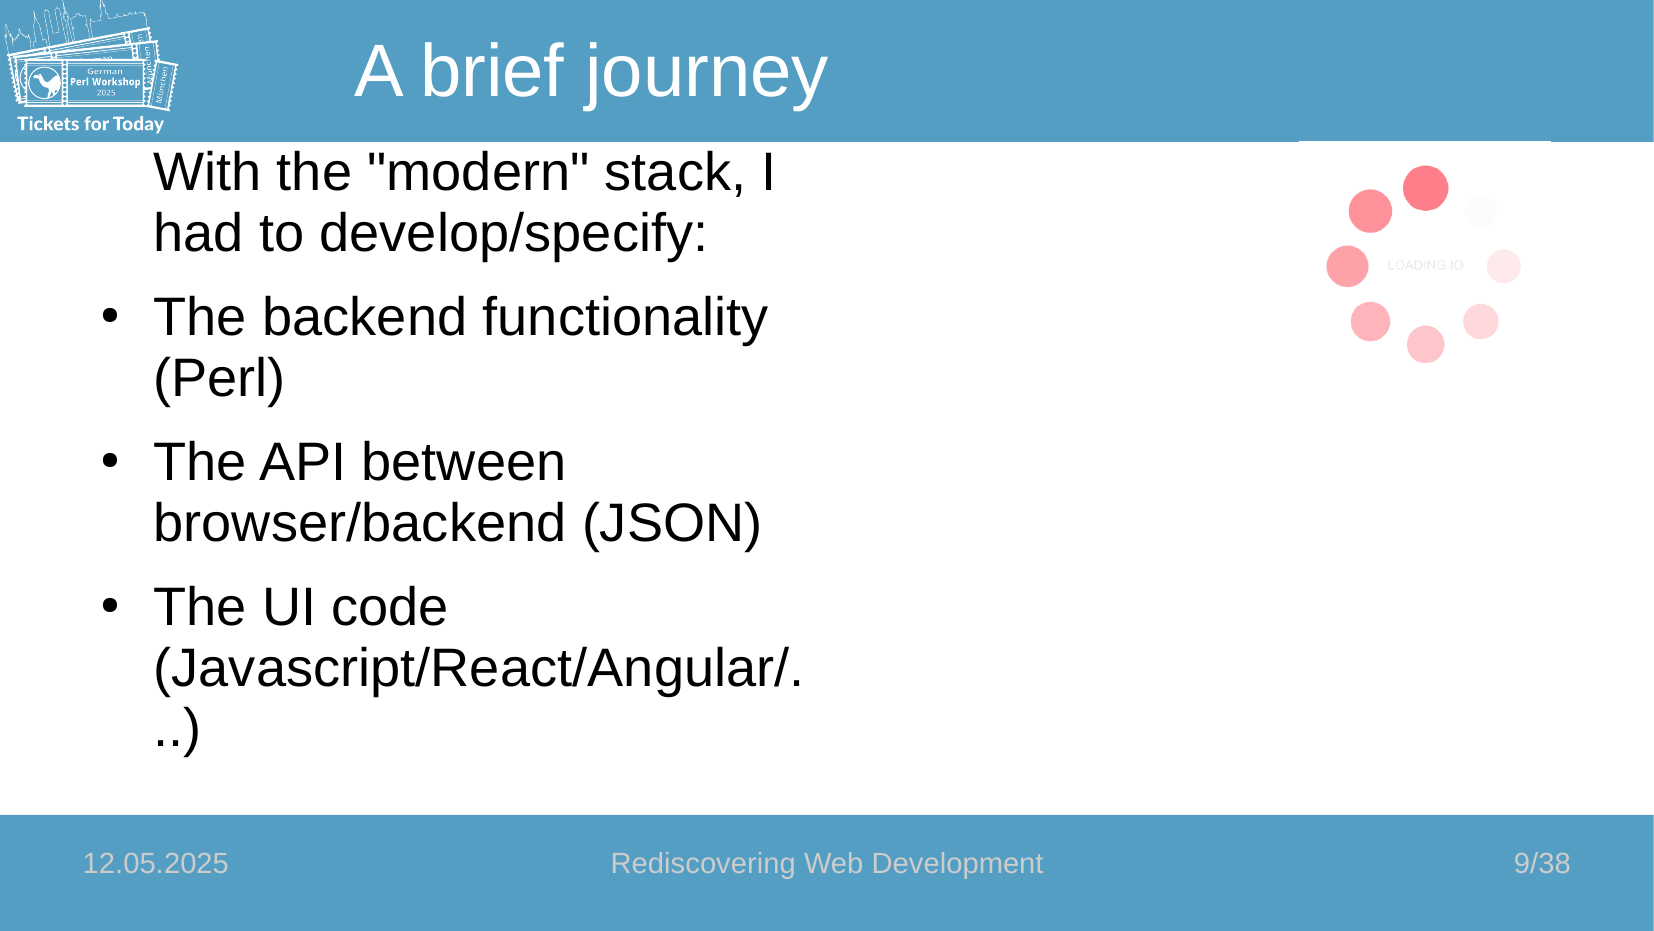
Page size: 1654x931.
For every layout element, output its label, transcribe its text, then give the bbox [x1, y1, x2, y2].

picture [1299, 141, 1551, 389]
title A brief journey [354, 5, 1654, 136]
list With the "modern" stack, I had to develop/specify: The backend functionality (Perl) The API between browser/backend (JSON) The UI code (Javascript/React/Angular/...) [82, 141, 809, 815]
picture [3, 0, 180, 154]
